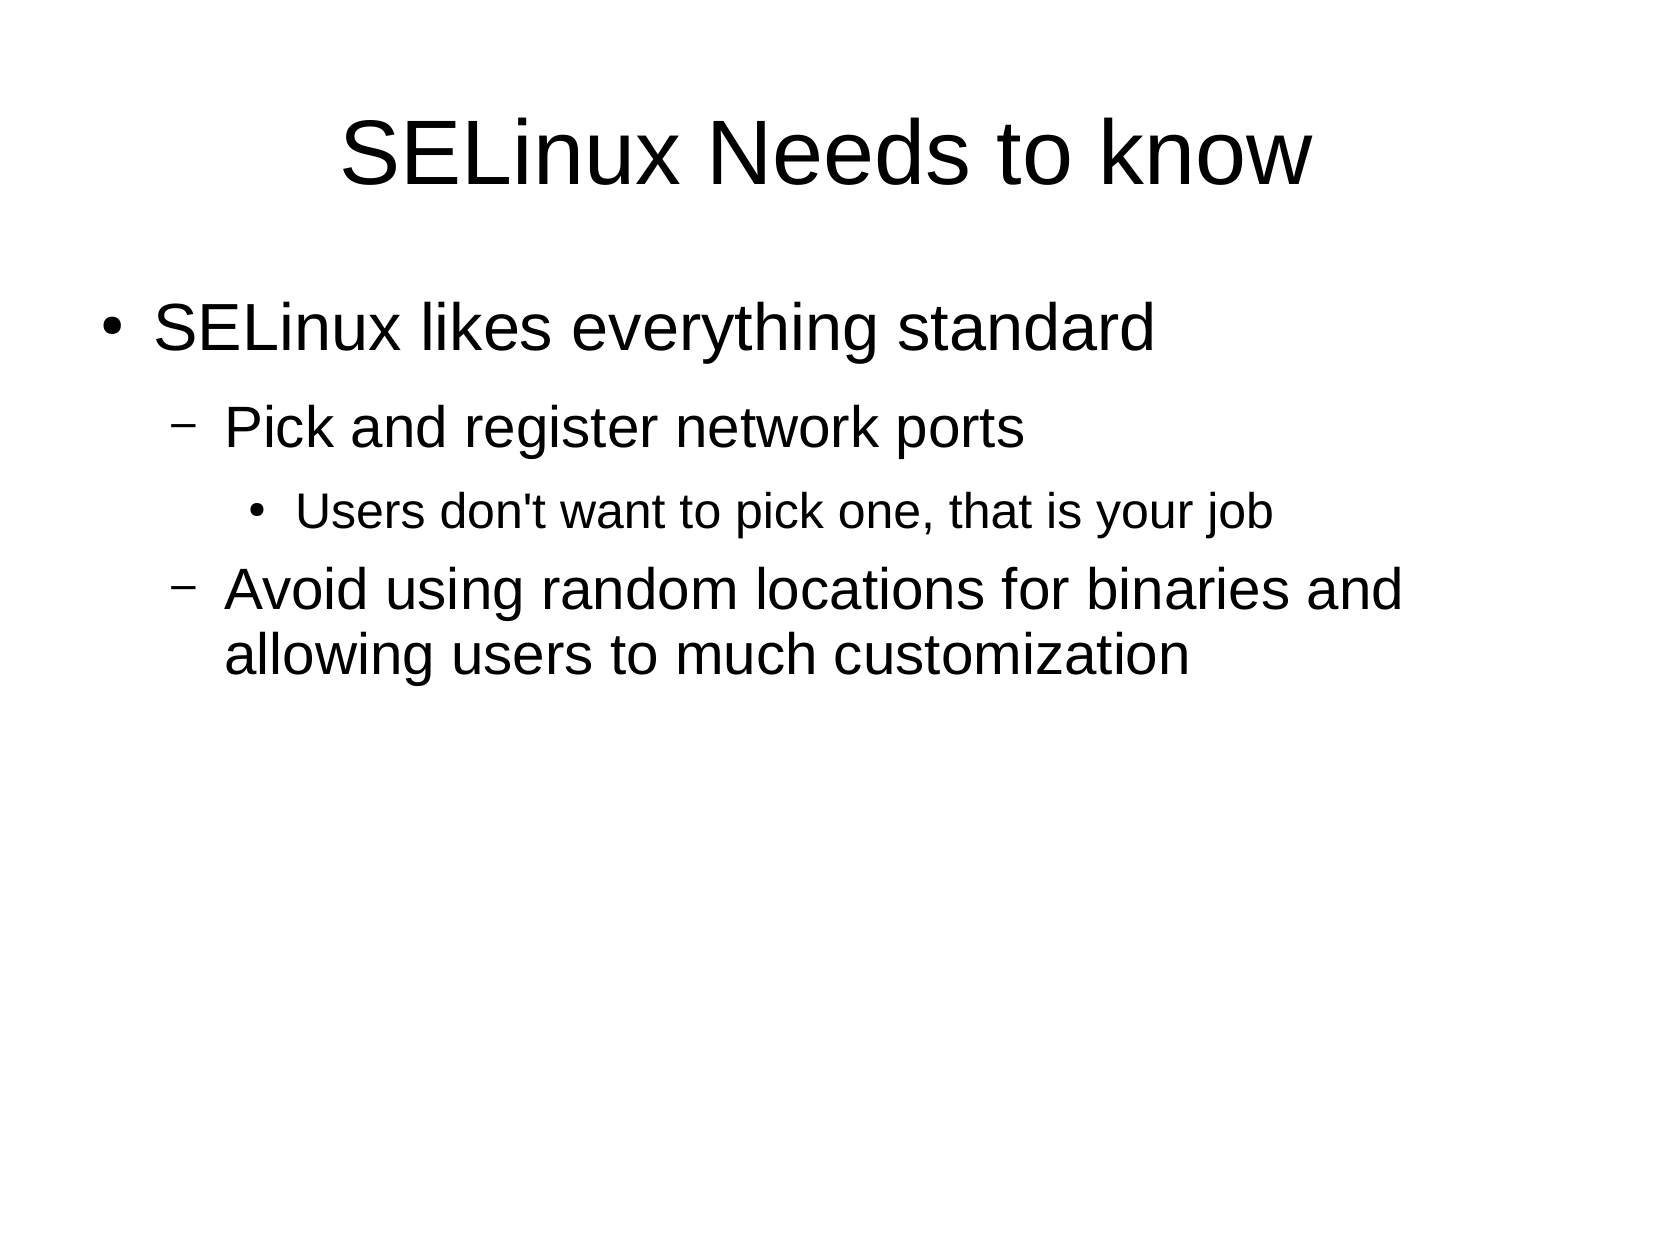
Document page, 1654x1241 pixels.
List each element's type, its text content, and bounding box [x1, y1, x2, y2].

list SELinux likes everything standard Pick and register network ports Users don't want to pick one, that is your job Avoid using random locations for binaries and allowing users to much customization [82, 290, 1538, 1010]
title SELinux Needs to know [82, 49, 1571, 257]
